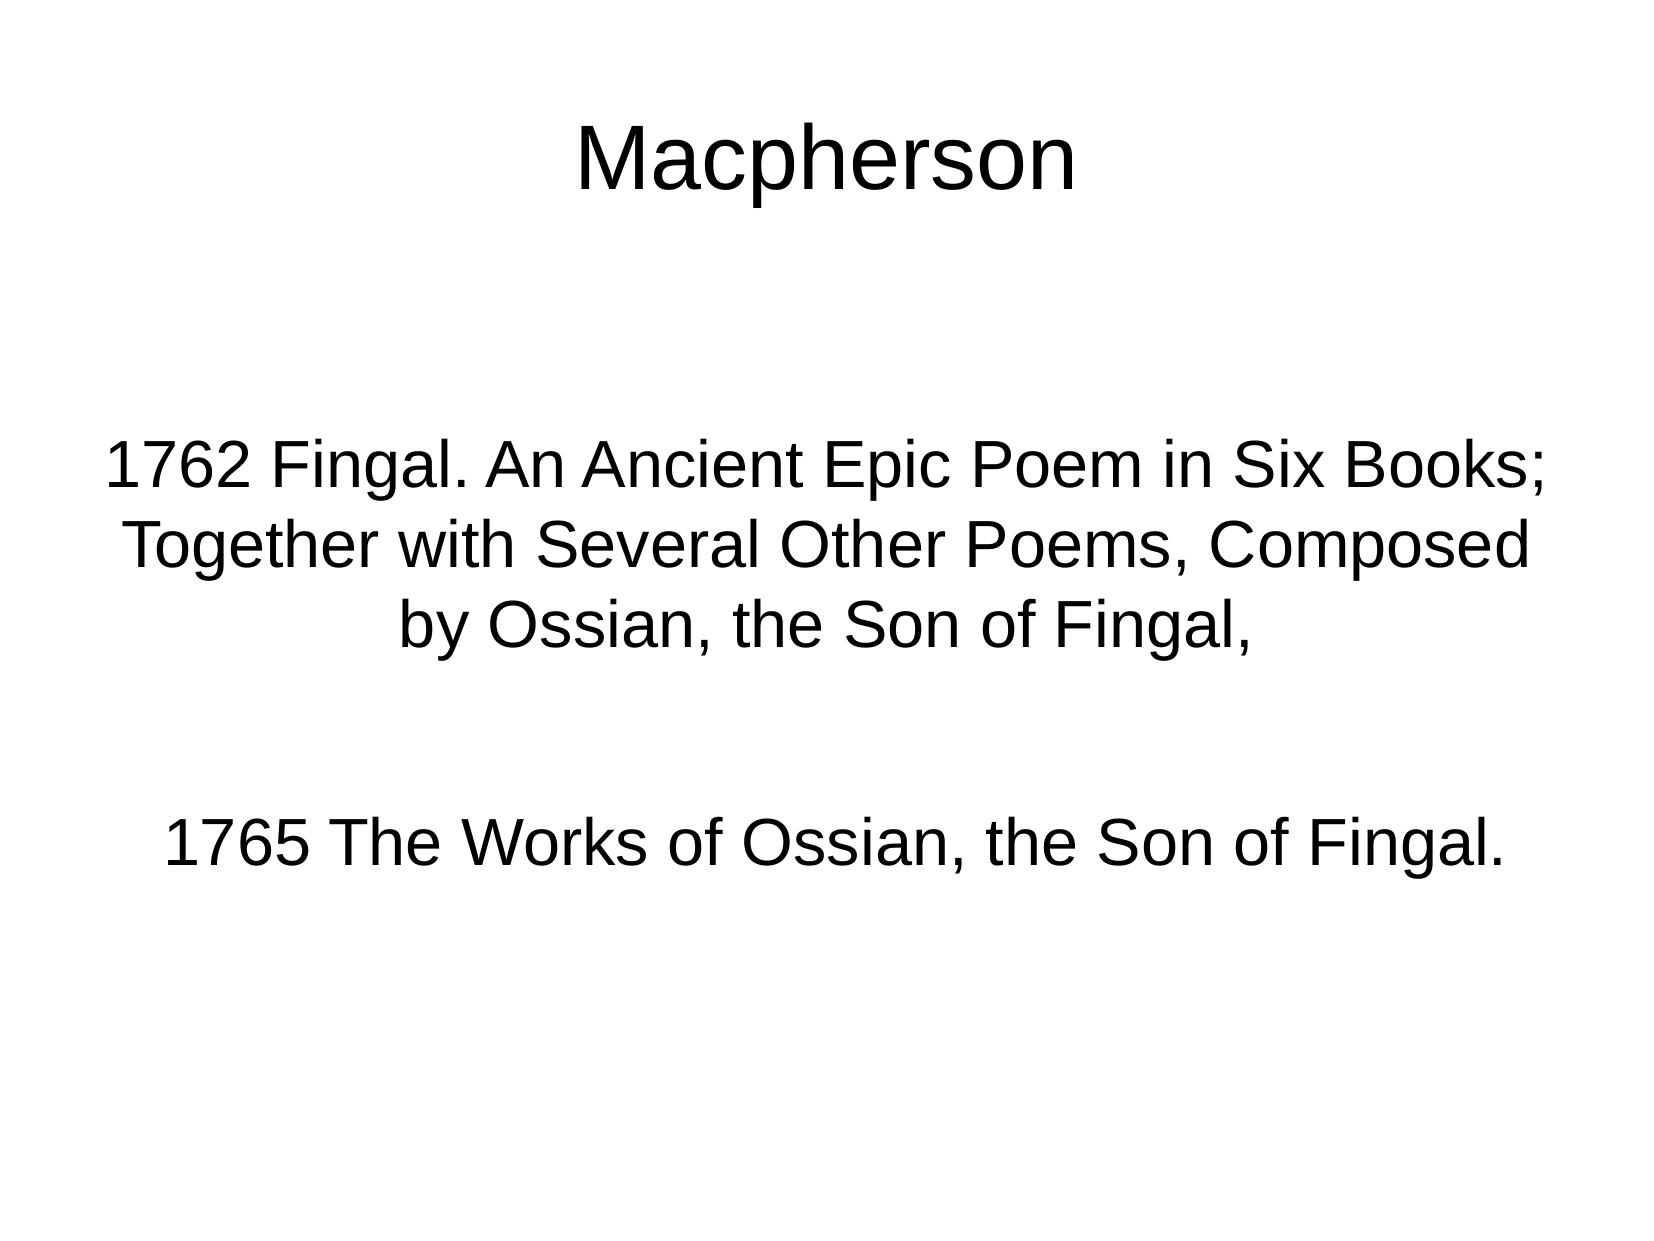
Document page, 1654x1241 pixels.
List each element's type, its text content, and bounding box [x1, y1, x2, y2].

title Macpherson [82, 49, 1571, 257]
subtitle 1762 Fingal. An Ancient Epic Poem in Six Books; Together with Several Other Poems, Composed by Ossian, the Son of Fingal, 1765 The Works of Ossian, the Son of Fingal. [82, 290, 1571, 1010]
